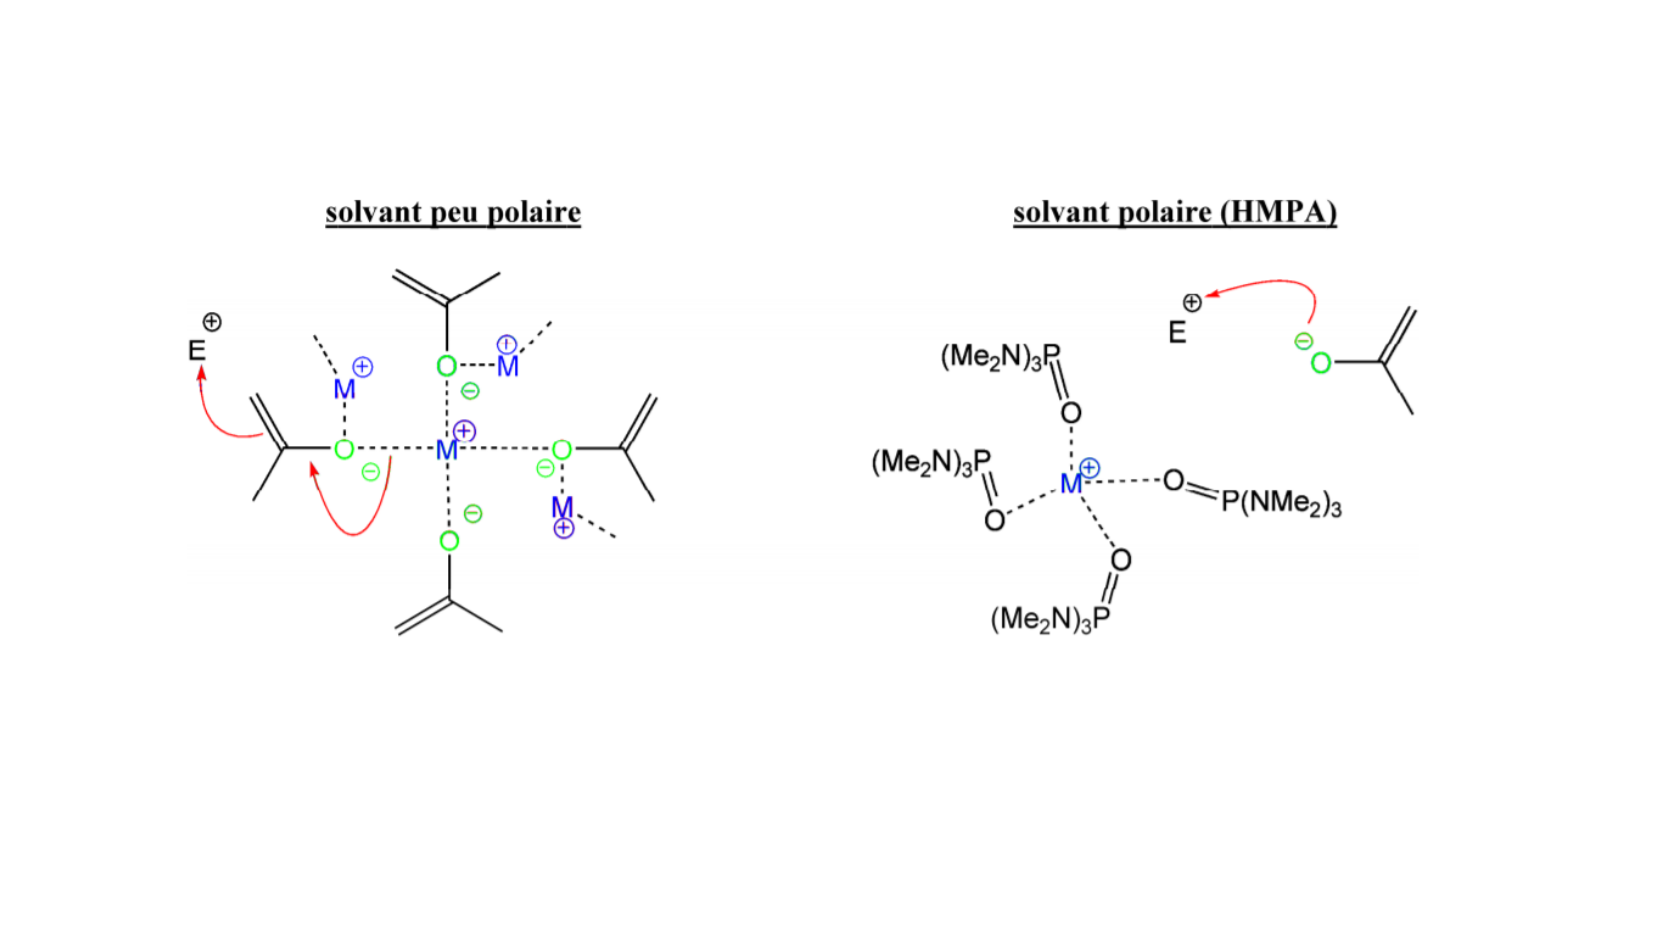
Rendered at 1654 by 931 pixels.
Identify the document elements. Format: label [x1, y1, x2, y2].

picture [94, 116, 1556, 768]
